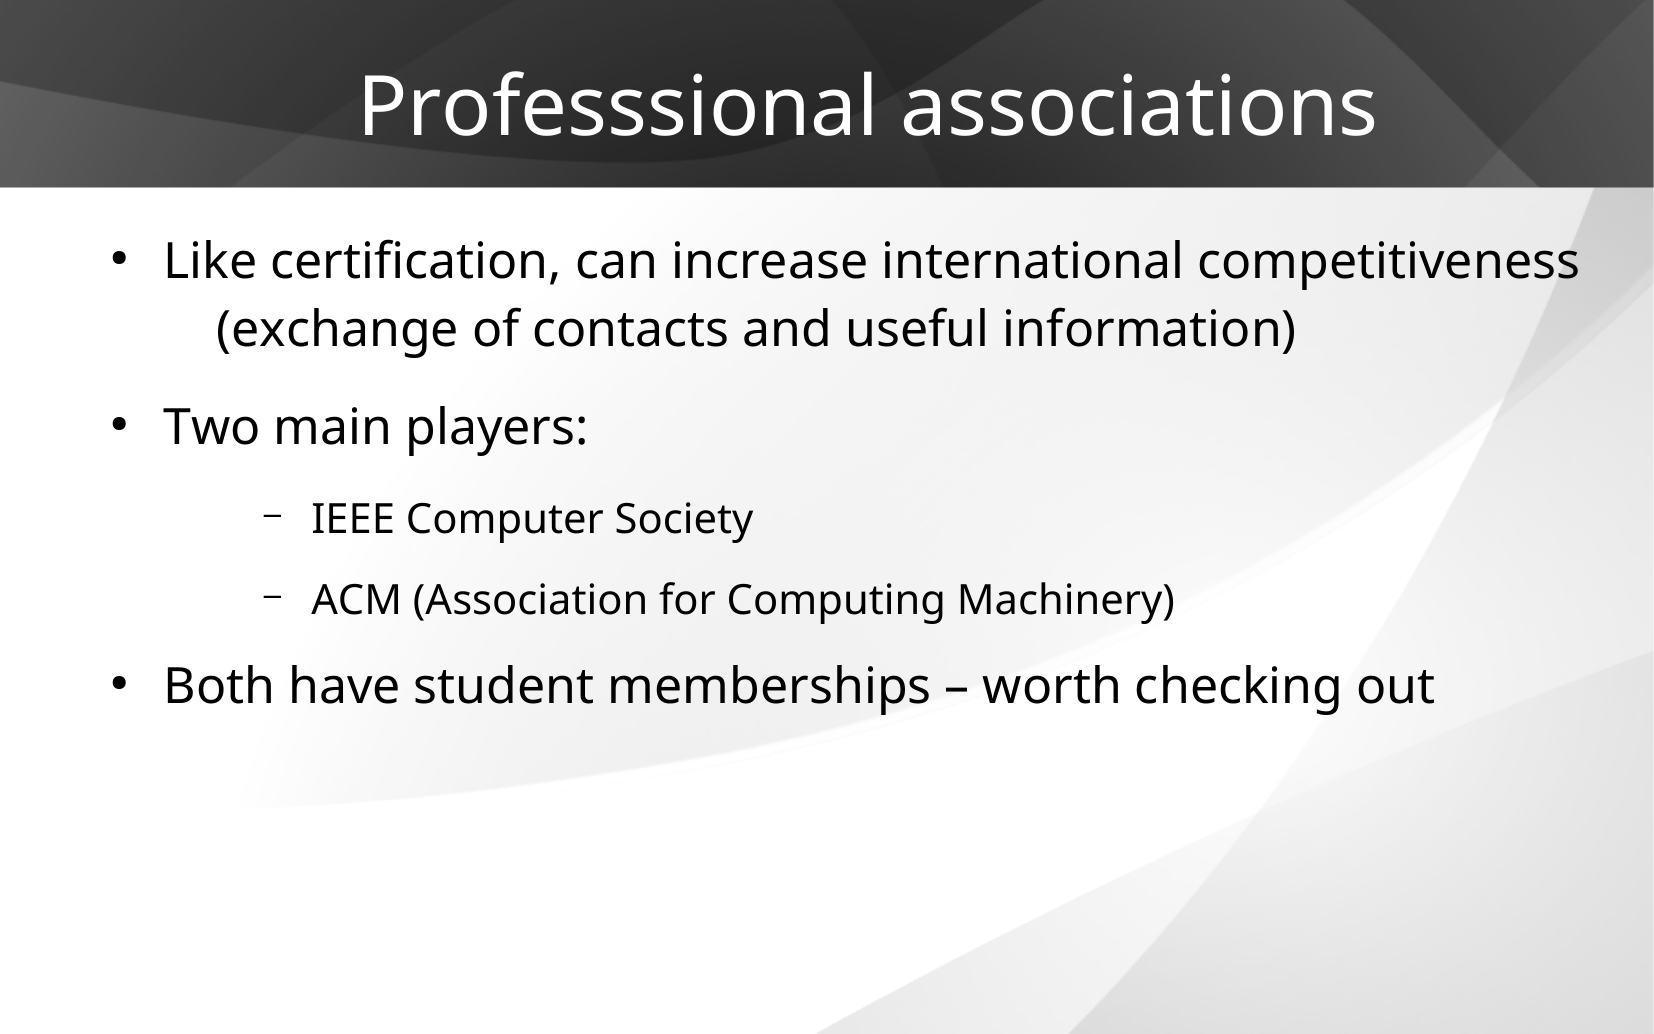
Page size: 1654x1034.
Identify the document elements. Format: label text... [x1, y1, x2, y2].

picture [0, 0, 1654, 1034]
list Like certification, can increase international competitiveness (exchange of contacts and useful information) Two main players: IEEE Computer Society ACM (Association for Computing Machinery) Both have student memberships – worth checking out [75, 225, 1613, 1013]
title Professsional associations [124, 0, 1613, 208]
